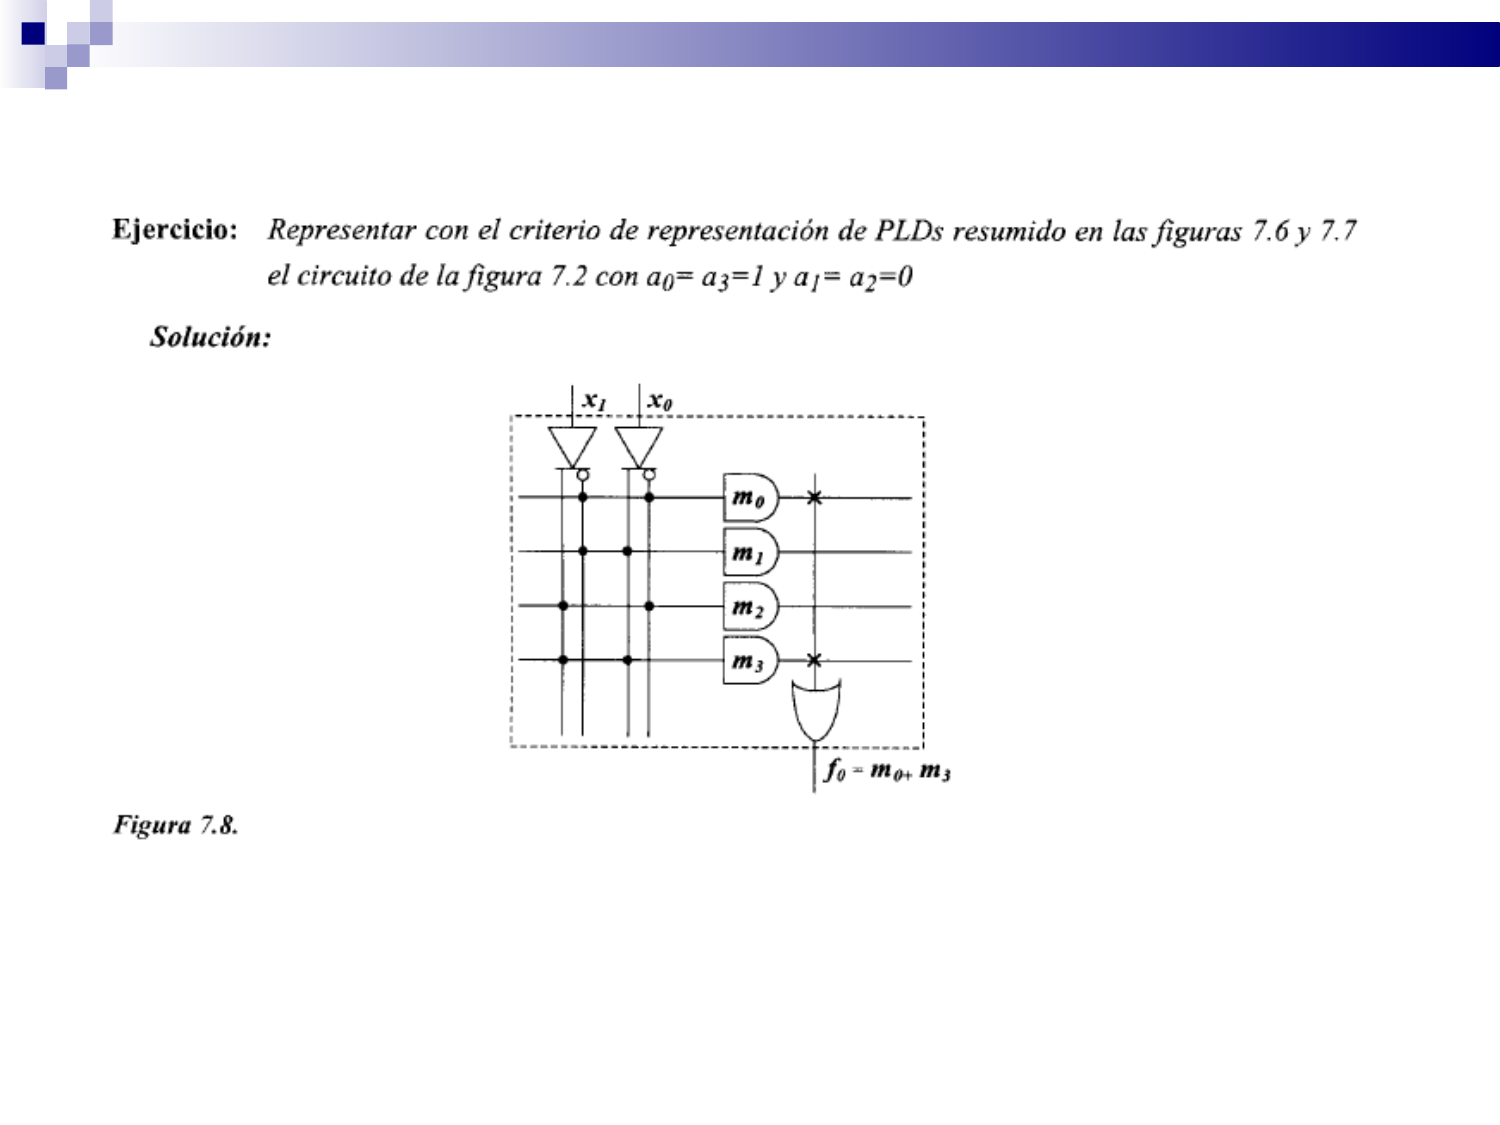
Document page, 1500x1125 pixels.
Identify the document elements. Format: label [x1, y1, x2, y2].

picture [88, 207, 1424, 843]
